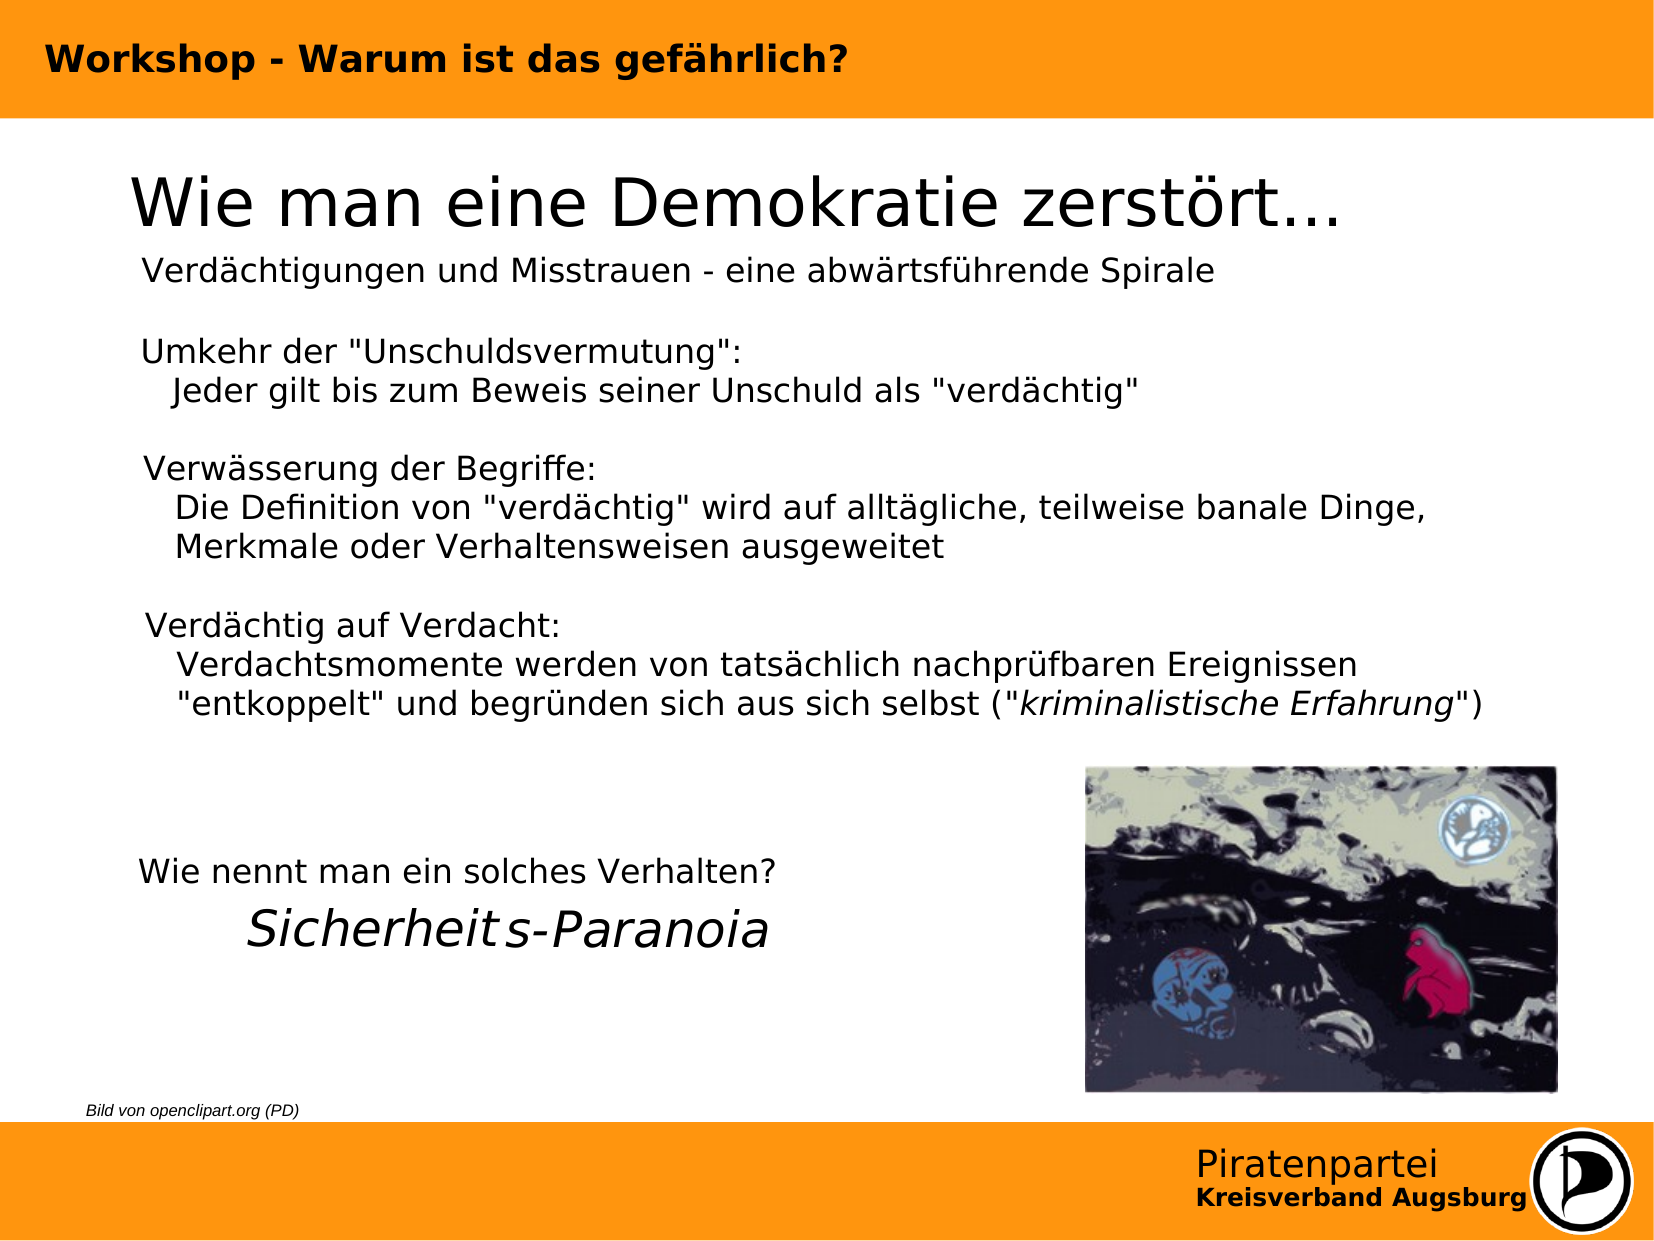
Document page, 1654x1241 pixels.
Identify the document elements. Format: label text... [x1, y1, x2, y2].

picture [1085, 765, 1558, 1094]
text_box Paranoia [582, 892, 934, 985]
text_box s- [490, 913, 582, 985]
text_box Verdächtigungen und Misstrauen - eine abwärtsführende Spirale [126, 243, 1508, 312]
text_box Verdächtig auf Verdacht: Verdachtsmomente werden von tatsächlich nachprüfbaren Ereignissen "entkoppelt" und begründen sich aus sich selbst ("kriminalistische Erfahrung") [130, 598, 1512, 782]
text_box Wie nennt man ein solches Verhalten? [123, 844, 857, 913]
text_box Sicherheit [193, 913, 490, 984]
text_box Umkehr der "Unschuldsvermutung": Jeder gilt bis zum Beweis seiner Unschuld als "verdächtig" [125, 324, 1508, 430]
text_box Workshop - Warum ist das gefährlich? [29, 29, 1329, 88]
text_box Verwässerung der Begriffe: Die Definition von "verdächtig" wird auf alltägliche, teilweise banale Dinge, Merkmale oder Verhaltensweisen ausgeweitet [128, 441, 1510, 579]
text_box Wie man eine Demokratie zerstört... [115, 155, 1560, 248]
text_box Bild von openclipart.org (PD) [71, 1092, 413, 1127]
picture [1529, 1127, 1634, 1235]
